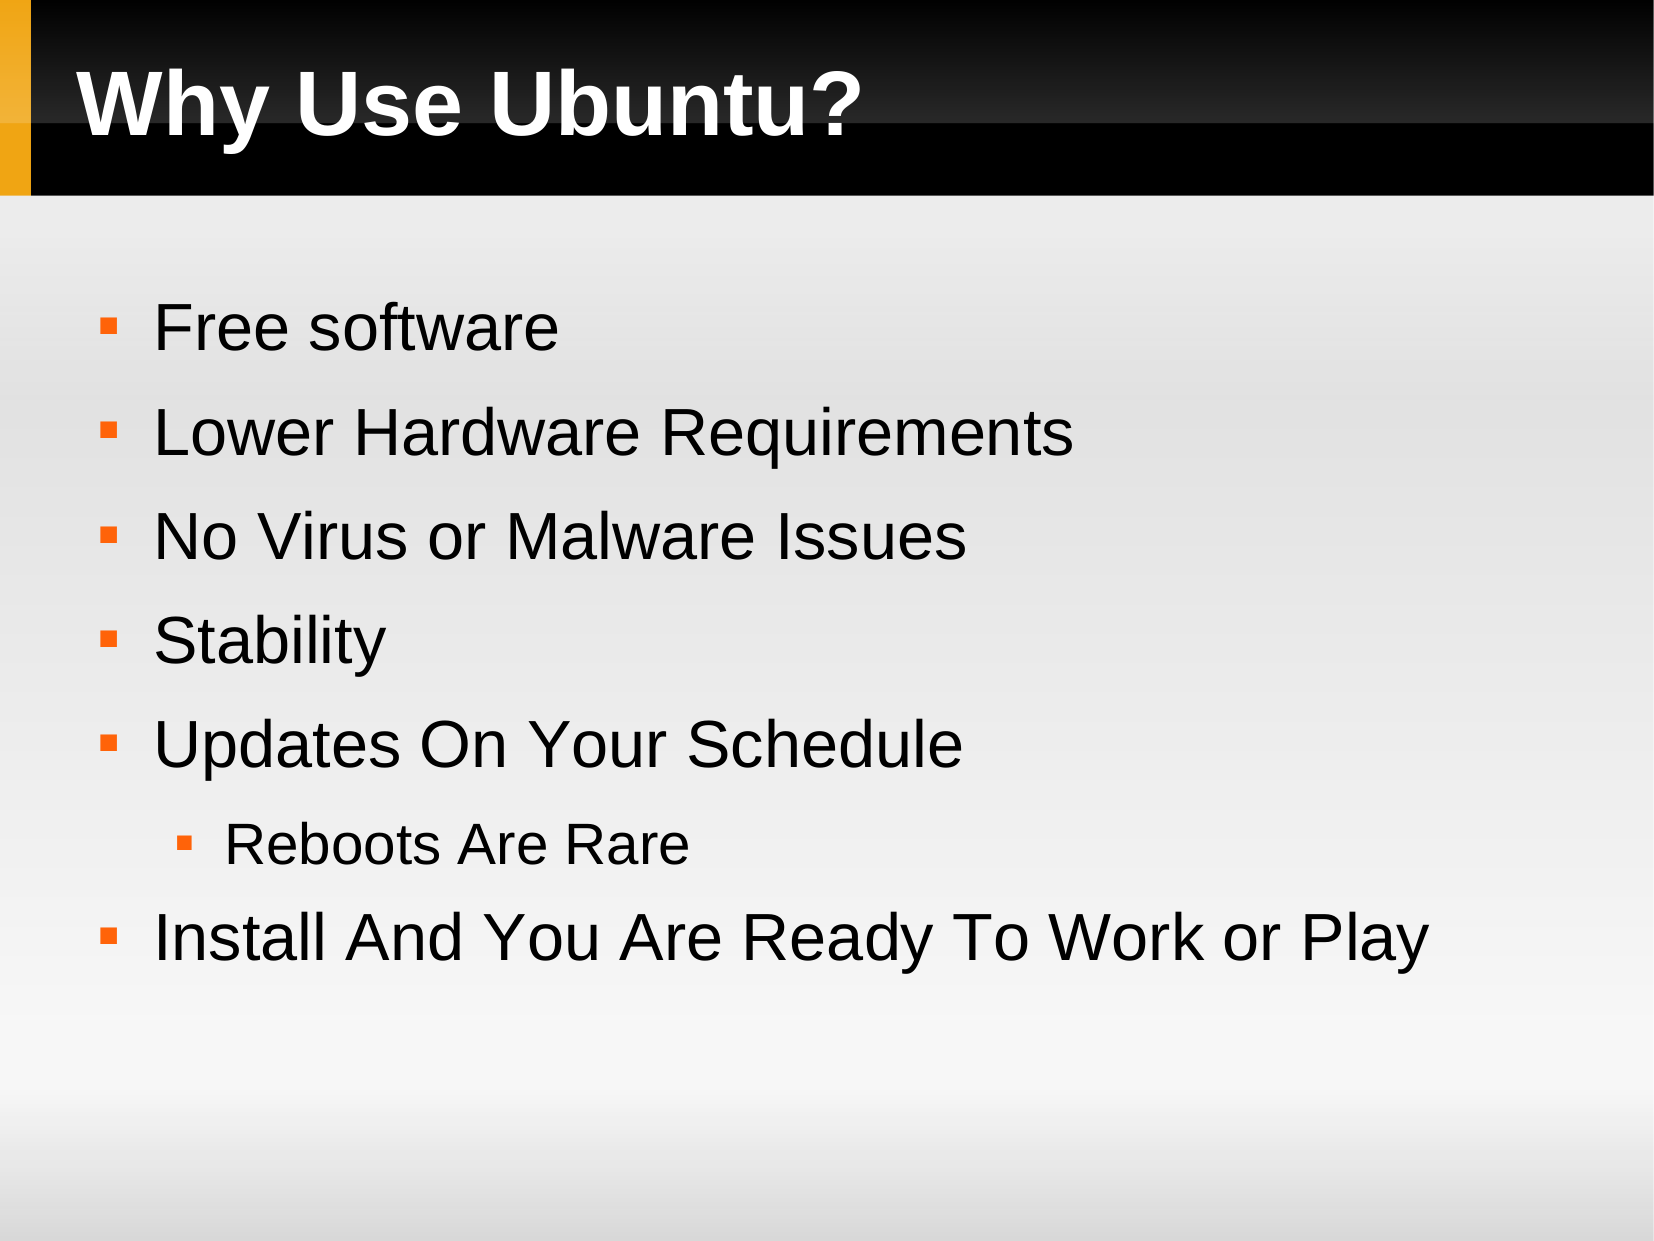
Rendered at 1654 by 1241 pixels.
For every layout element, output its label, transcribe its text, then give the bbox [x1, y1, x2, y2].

list Free software Lower Hardware Requirements No Virus or Malware Issues Stability Updates On Your Schedule Reboots Are Rare Install And You Are Ready To Work or Play [82, 290, 1571, 1094]
picture [0, 0, 1654, 1241]
title Why Use Ubuntu? [76, 7, 1565, 200]
